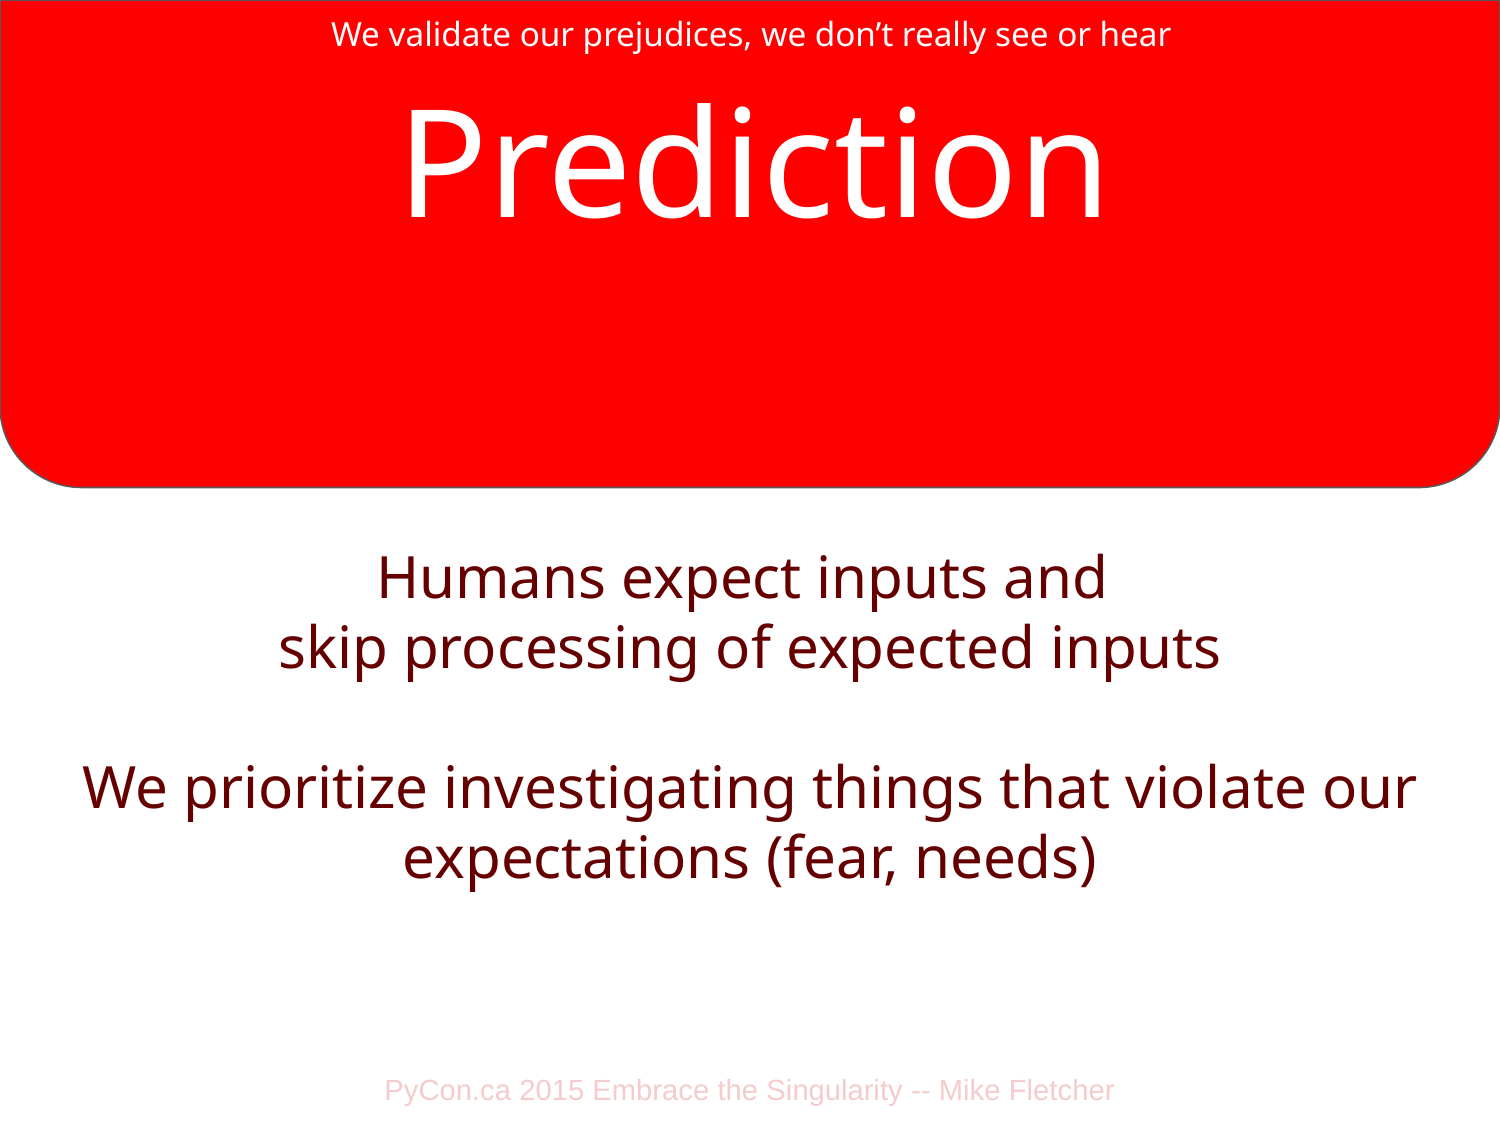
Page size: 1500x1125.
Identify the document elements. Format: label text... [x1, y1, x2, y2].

subtitle Humans expect inputs and skip processing of expected inputs We prioritize investigating things that violate our expectations (fear, needs) [0, 525, 1500, 1107]
title Prediction [28, 65, 1480, 488]
subtitle We validate our prejudices, we don’t really see or hear [1, 0, 1500, 65]
